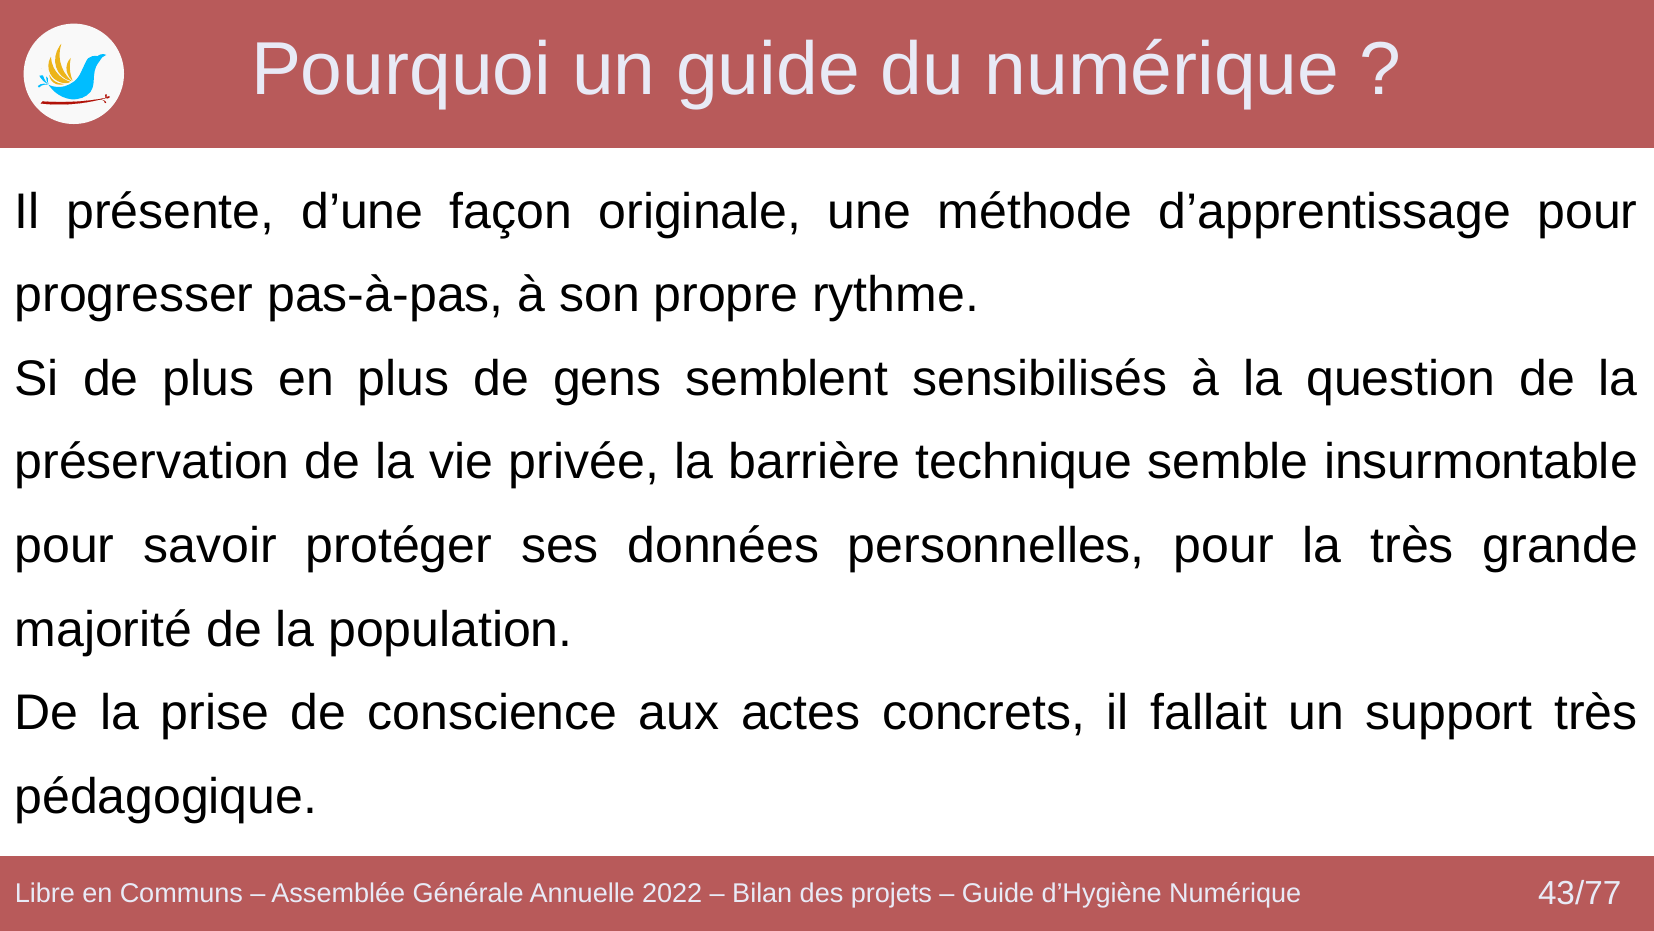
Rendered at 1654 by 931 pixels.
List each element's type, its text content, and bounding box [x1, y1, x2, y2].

picture [23, 23, 125, 125]
text_box <numéro>/77 [1505, 848, 1654, 931]
text_box [0, 0, 1654, 147]
text_box Libre en Communs – Assemblée Générale Annuelle 2022 – Bilan des projets – Guide d’Hygiène Numérique [0, 856, 1447, 931]
text_box Pourquoi un guide du numérique ? [191, 18, 1462, 118]
text_box Il présente, d’une façon originale, une méthode d’apprentissage pour progresser pas-à-pas, à son propre rythme. Si de plus en plus de gens semblent sensibilisés à la question de la préservation de la vie privée, la barrière technique semble insurmontable pour savoir protéger ses données personnelles, pour la très grande majorité de la population. De la prise de conscience aux actes concrets, il fallait un support très pédagogique. [0, 147, 1654, 931]
